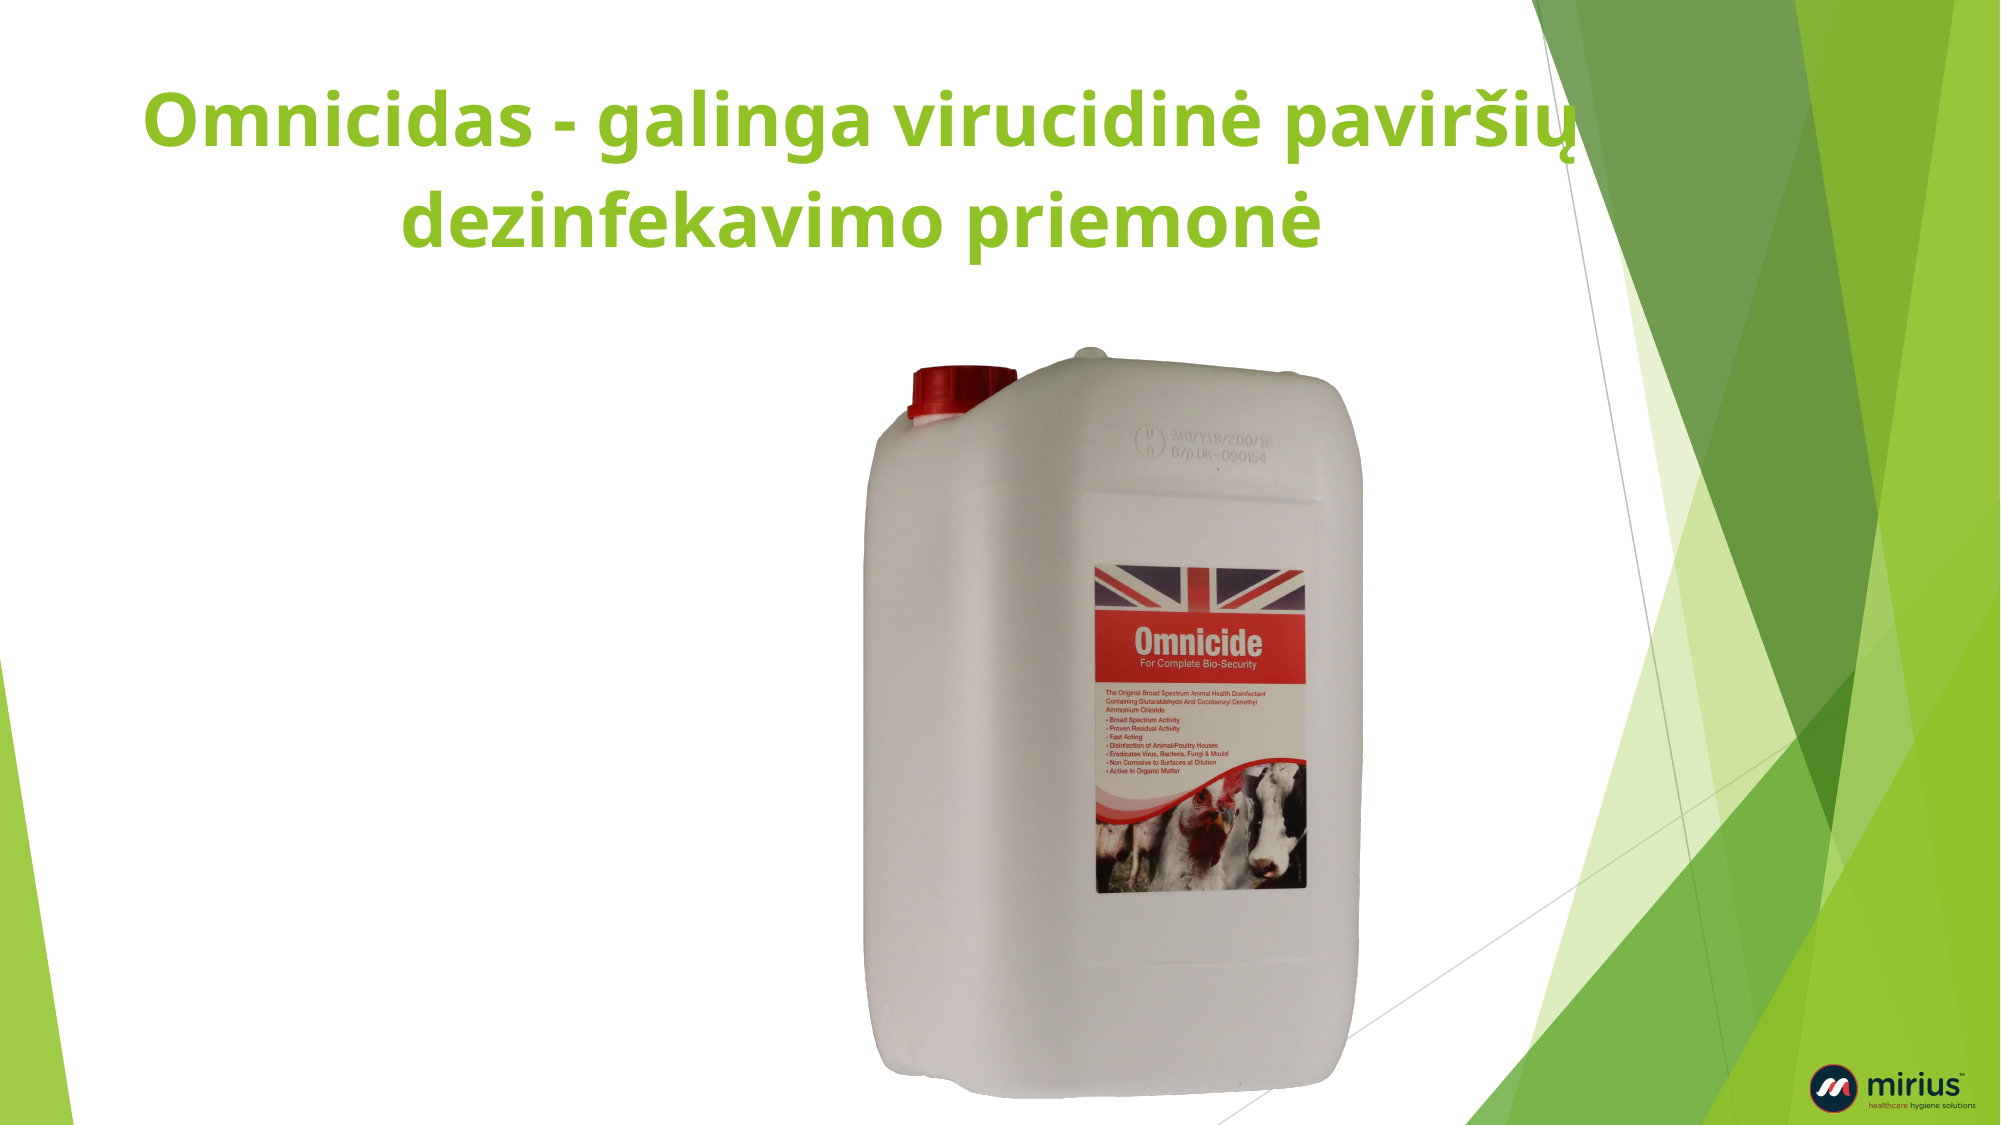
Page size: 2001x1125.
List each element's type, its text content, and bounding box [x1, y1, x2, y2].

picture [1807, 1063, 1978, 1114]
picture [852, 343, 1379, 1125]
title Omnicidas - galinga virucidinė paviršių dezinfekavimo priemonė [0, 59, 1726, 278]
